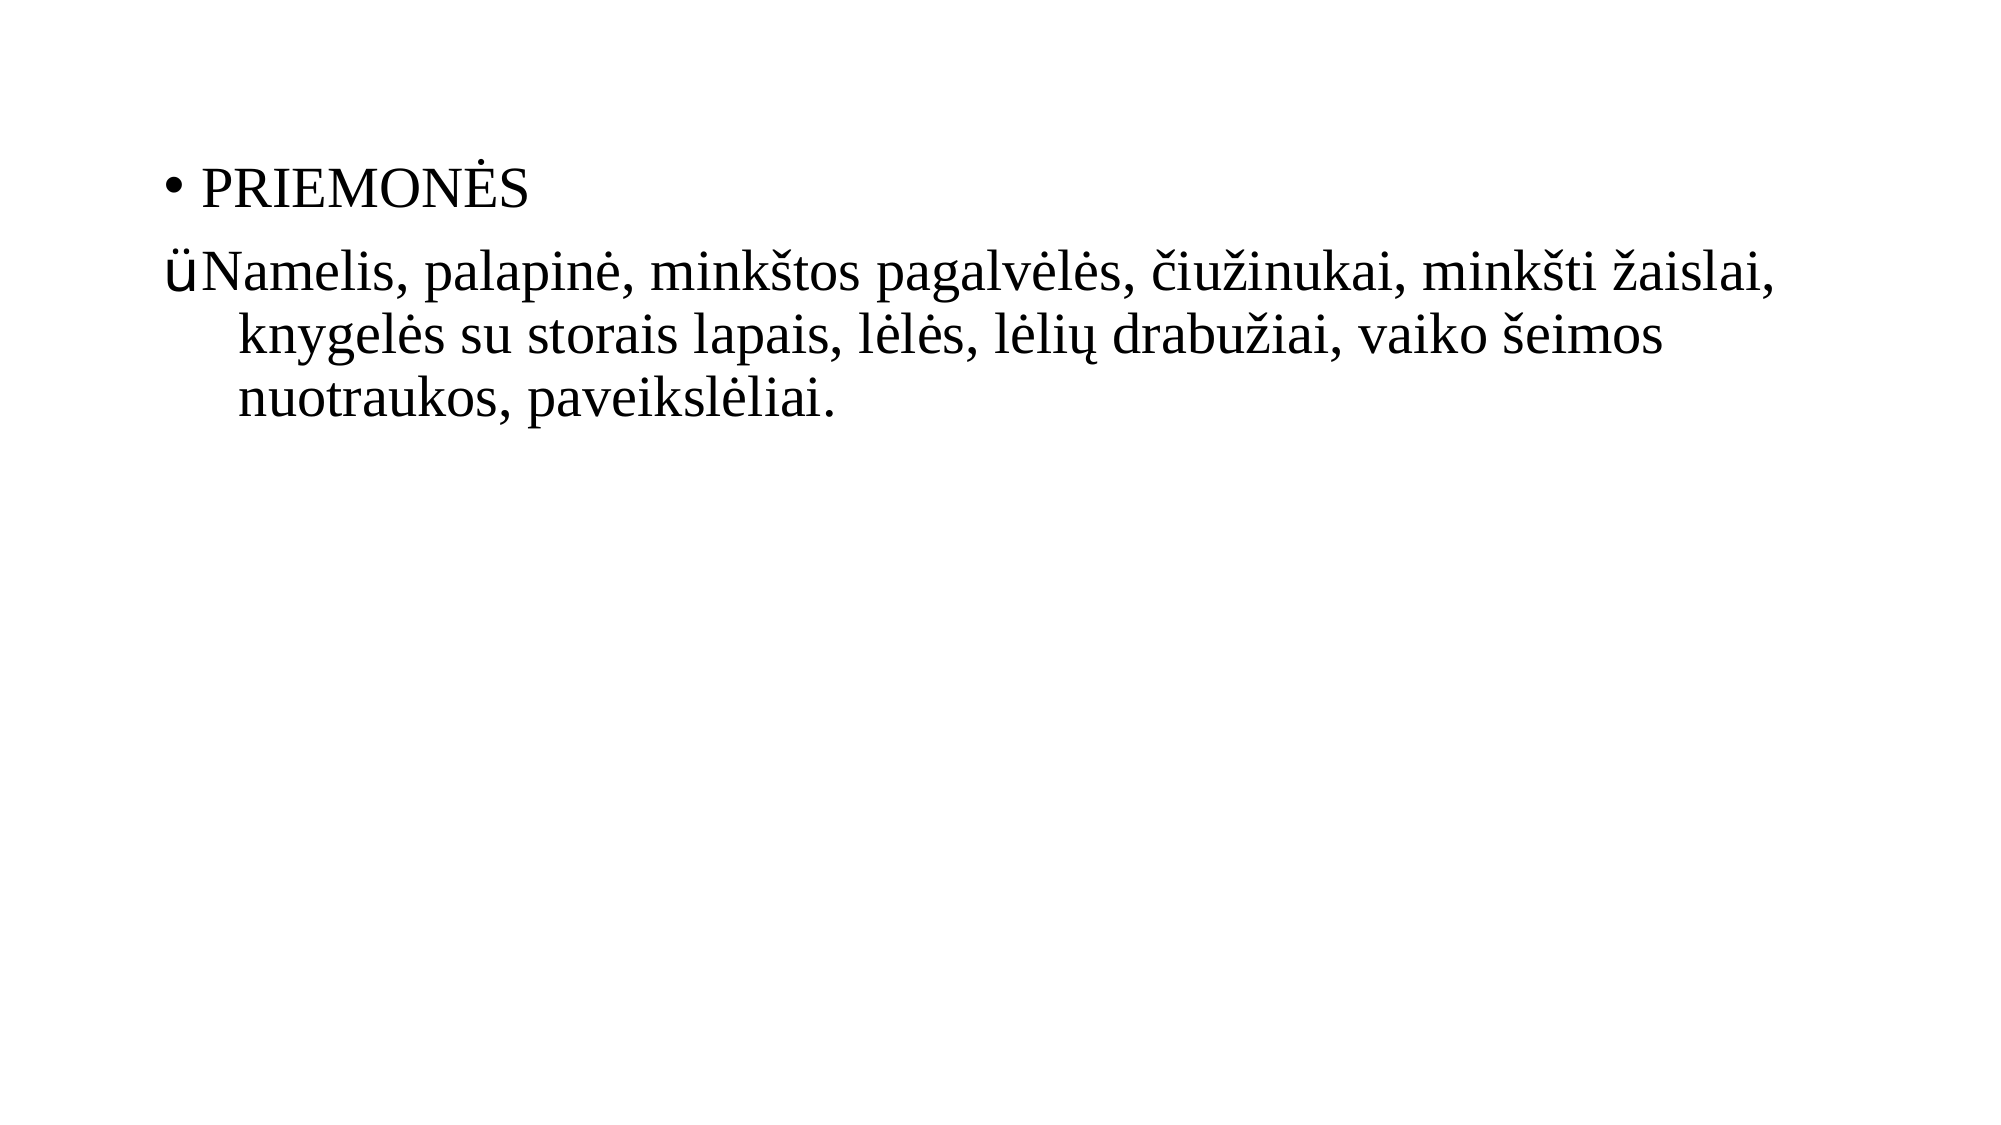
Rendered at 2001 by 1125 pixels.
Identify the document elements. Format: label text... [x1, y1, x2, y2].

list PRIEMONĖS Namelis, palapinė, minkštos pagalvėlės, čiužinukai, minkšti žaislai, knygelės su storais lapais, lėlės, lėlių drabužiai, vaiko šeimos nuotraukos, paveikslėliai. [148, 149, 1874, 864]
